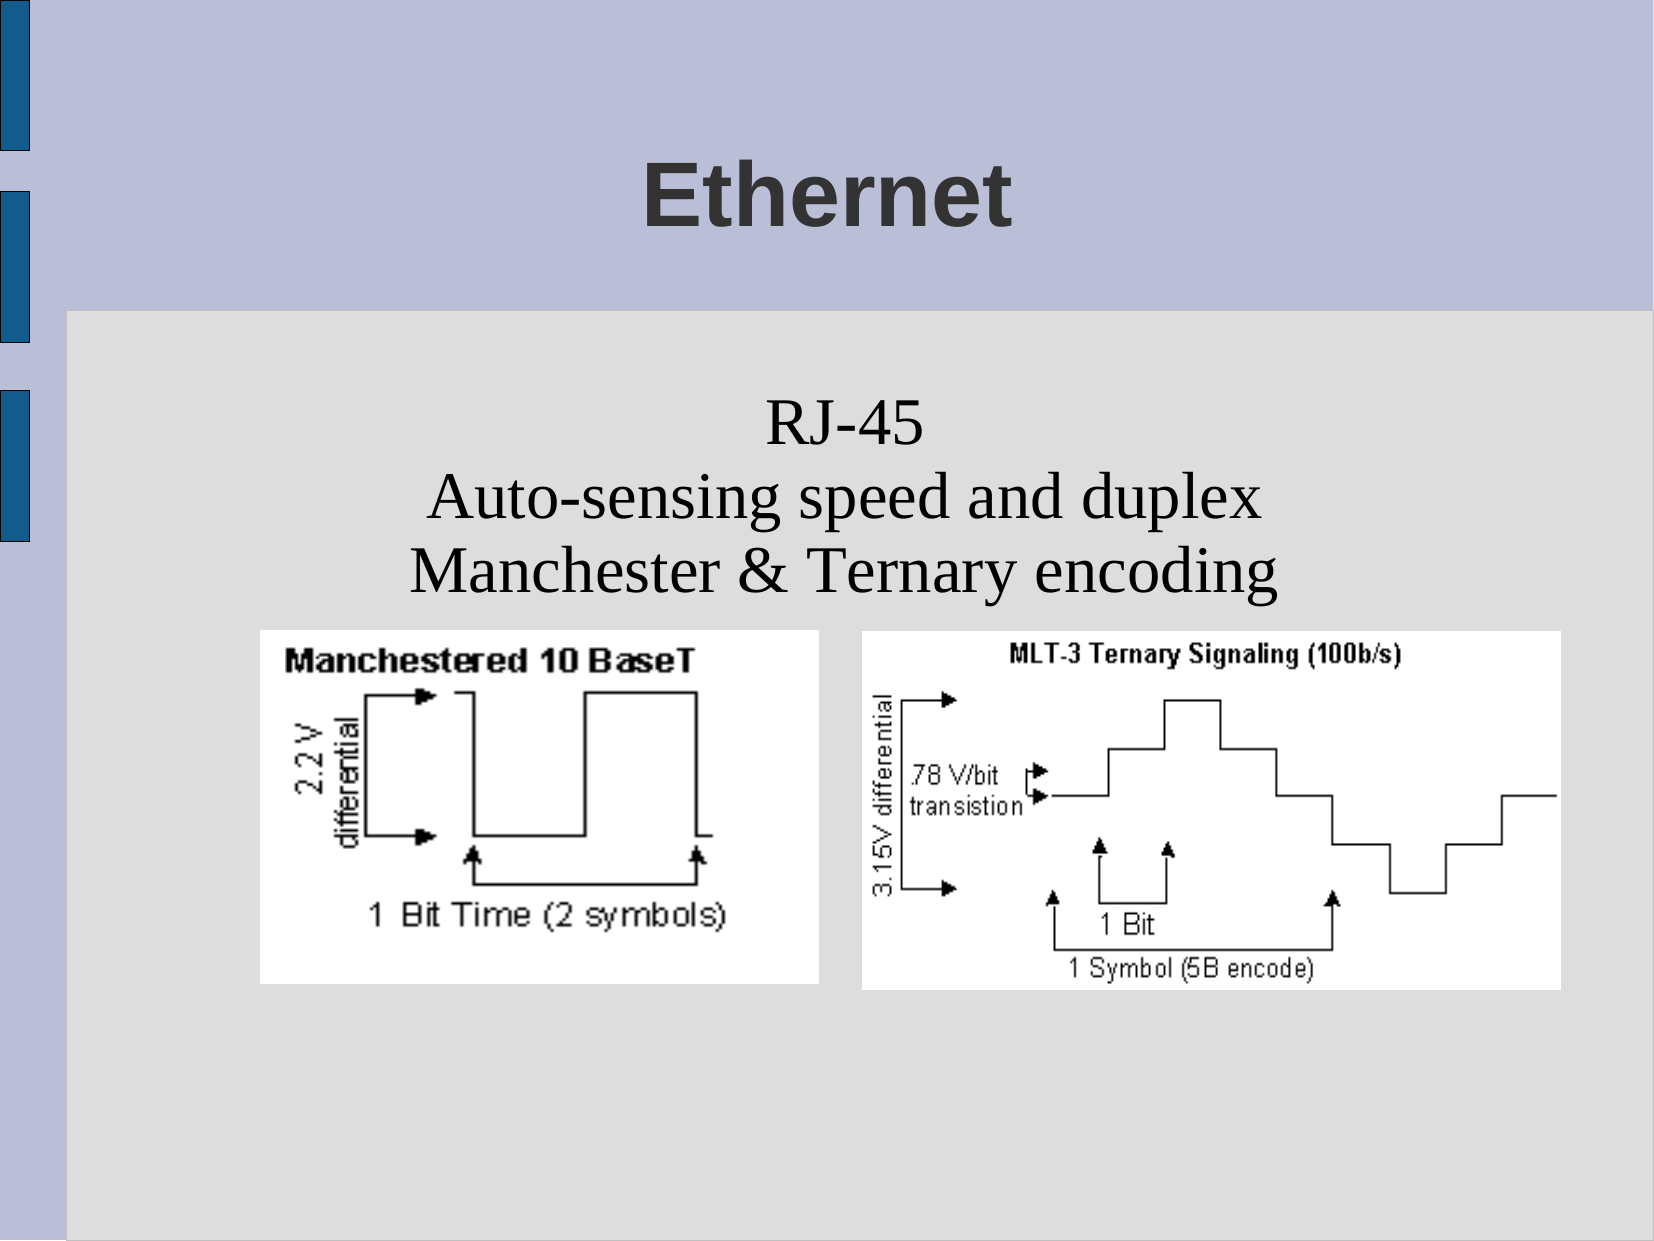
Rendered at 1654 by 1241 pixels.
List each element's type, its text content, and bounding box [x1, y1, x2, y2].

subtitle RJ-45 Auto-sensing speed and duplex Manchester & Ternary encoding [121, 324, 1534, 815]
picture [862, 631, 1561, 990]
picture [260, 630, 819, 985]
title Ethernet [121, 91, 1534, 299]
